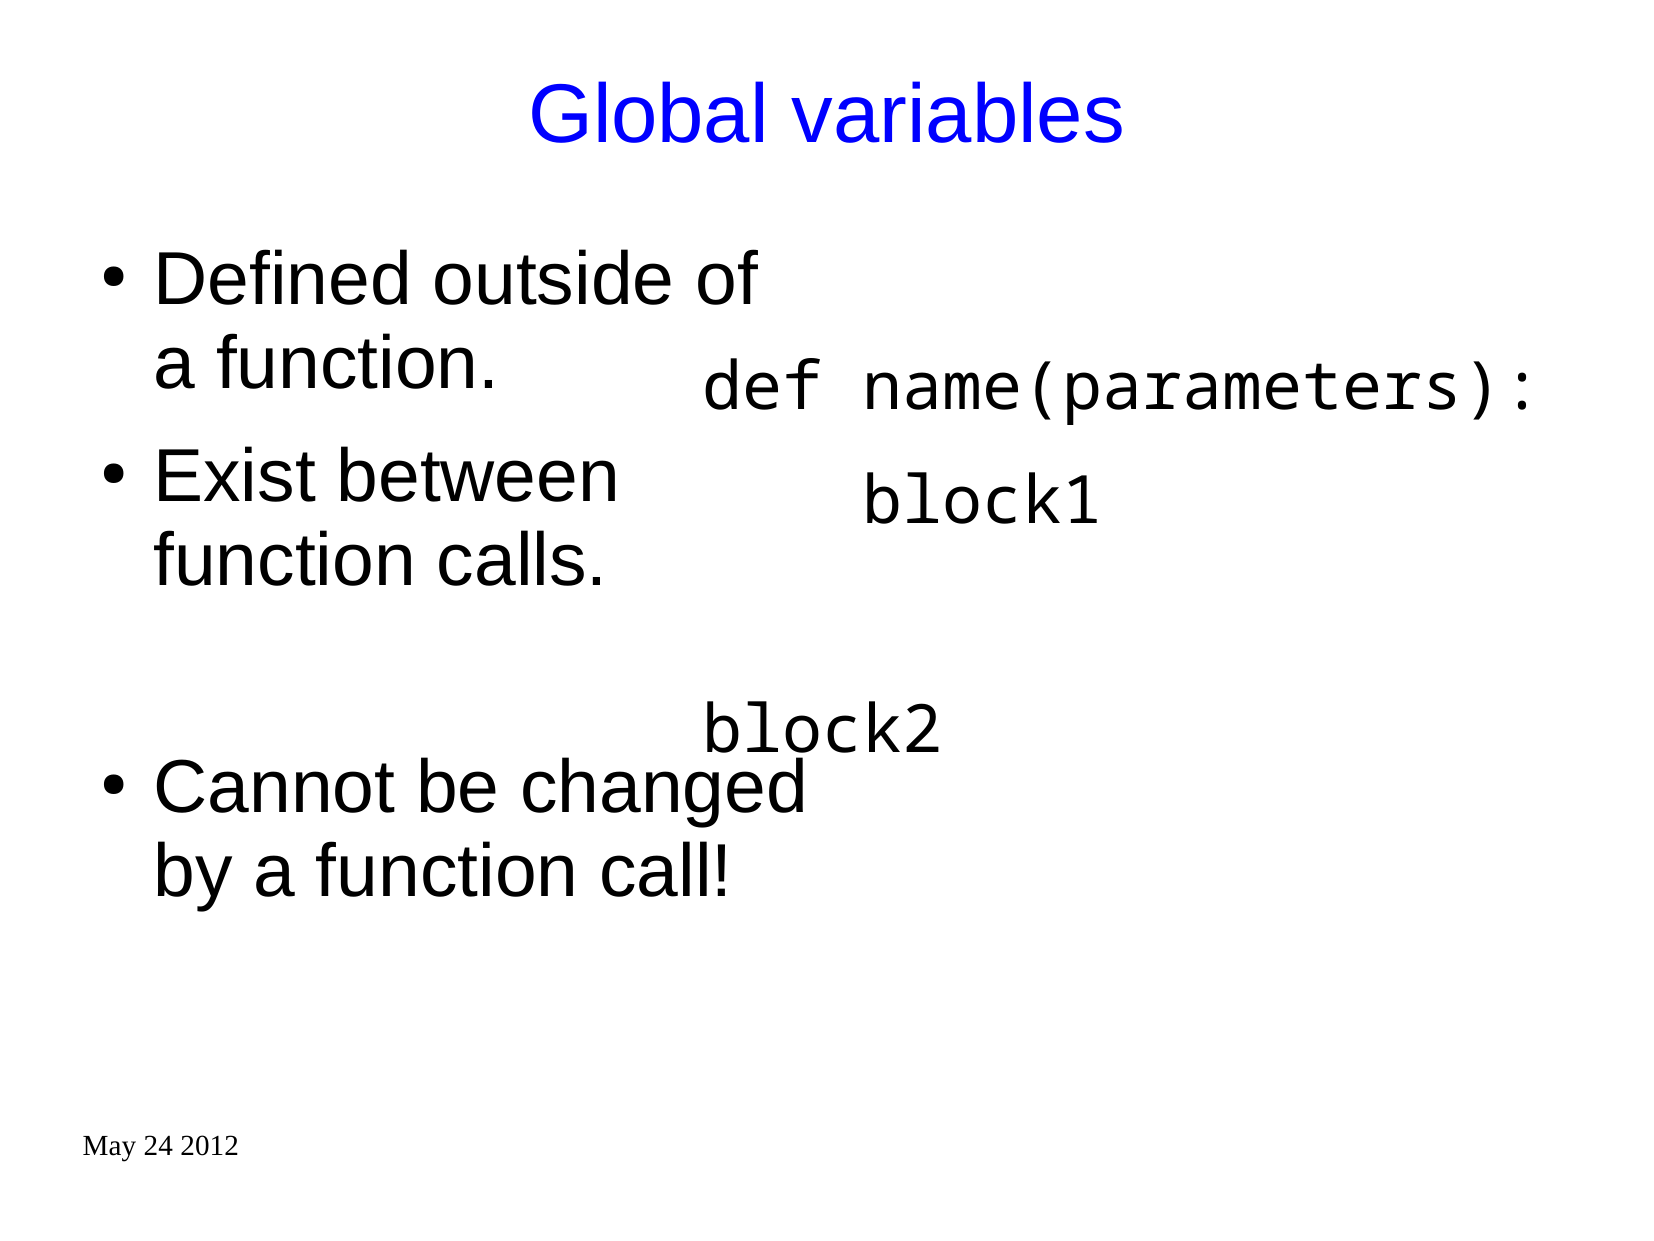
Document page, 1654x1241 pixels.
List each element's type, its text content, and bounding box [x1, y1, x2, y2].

list def name(parameters): block1 block2 [561, 338, 1572, 1211]
title Global variables [82, 49, 1571, 178]
list Defined outside of a function. Exist between function calls. Cannot be changed by a function call! [82, 236, 809, 1109]
